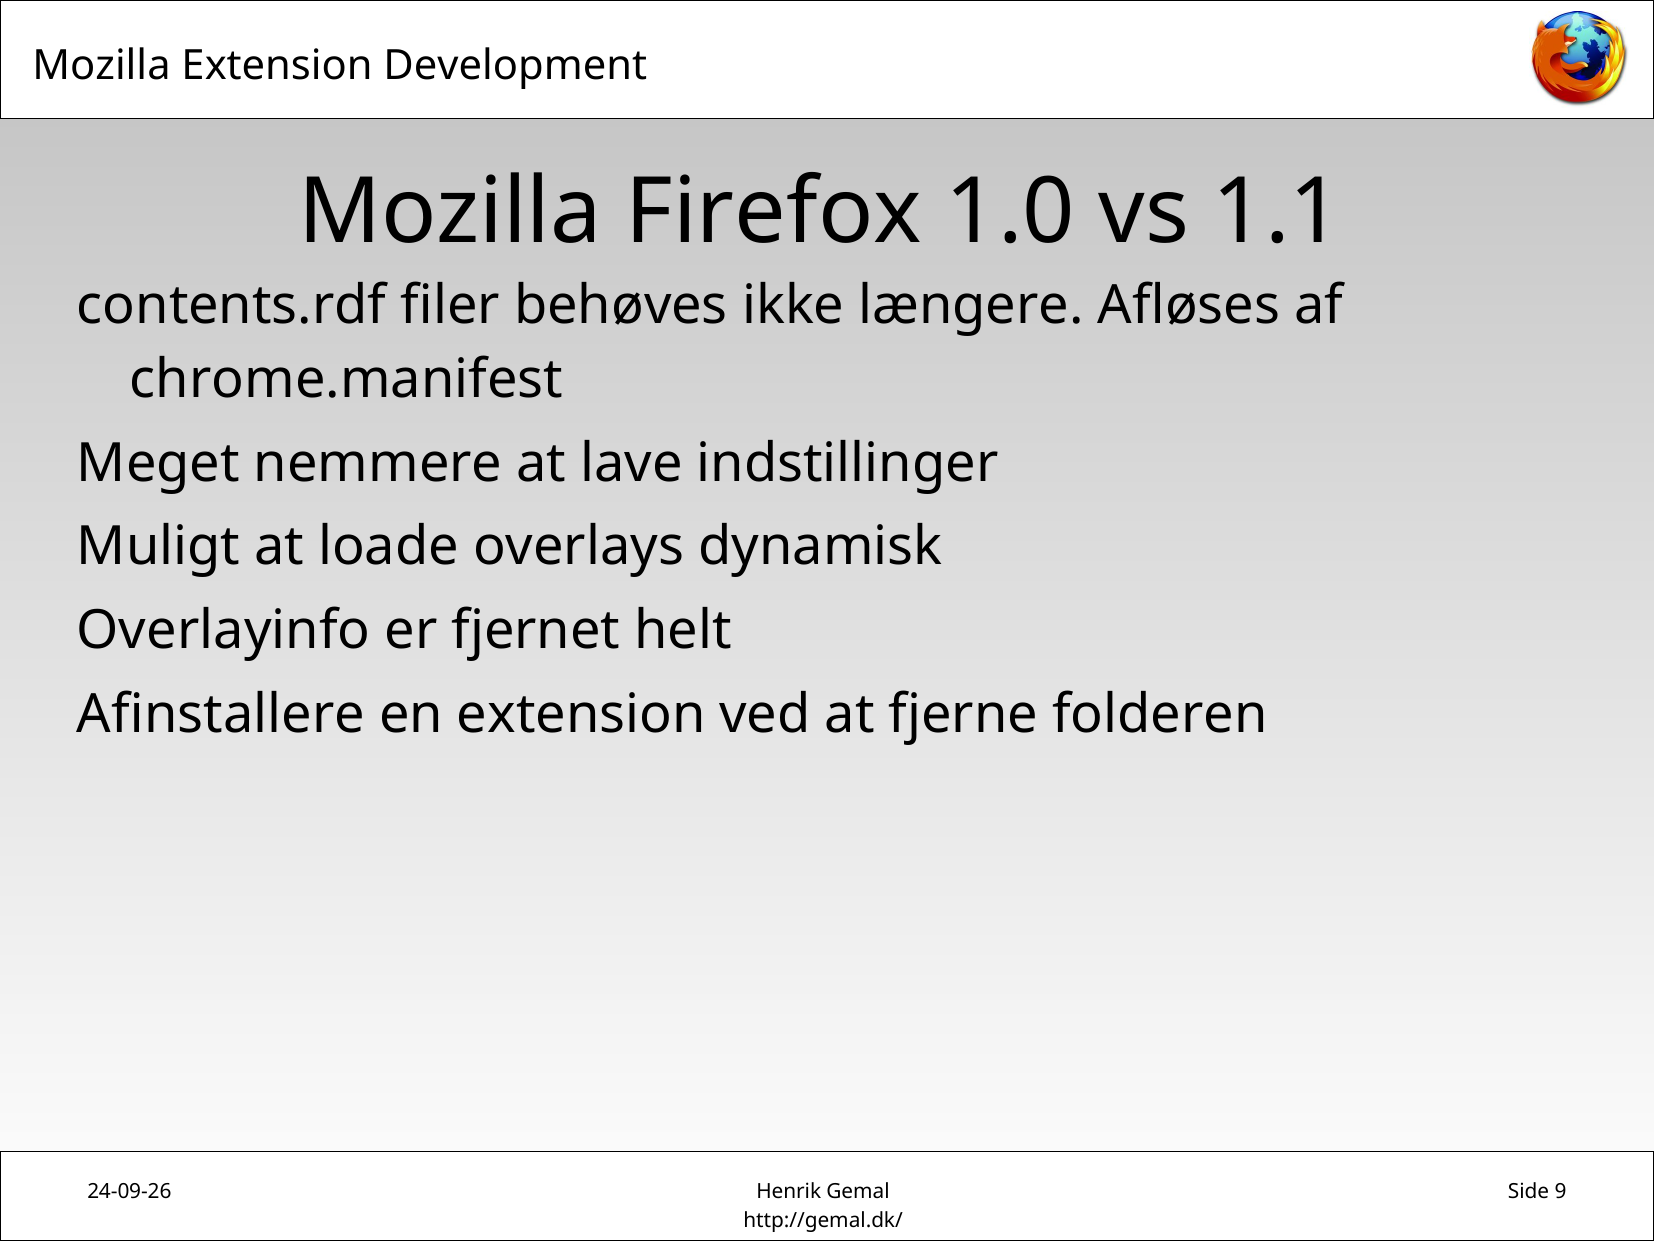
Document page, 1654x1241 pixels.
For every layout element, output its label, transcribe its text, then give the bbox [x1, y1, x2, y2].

list contents.rdf filer behøves ikke længere. Afløses af chrome.manifest Meget nemmere at lave indstillinger Muligt at loade overlays dynamisk Overlayinfo er fjernet helt Afinstallere en extension ved at fjerne folderen [59, 265, 1595, 1152]
picture [1529, 11, 1630, 108]
title Mozilla Firefox 1.0 vs 1.1 [76, 147, 1565, 265]
